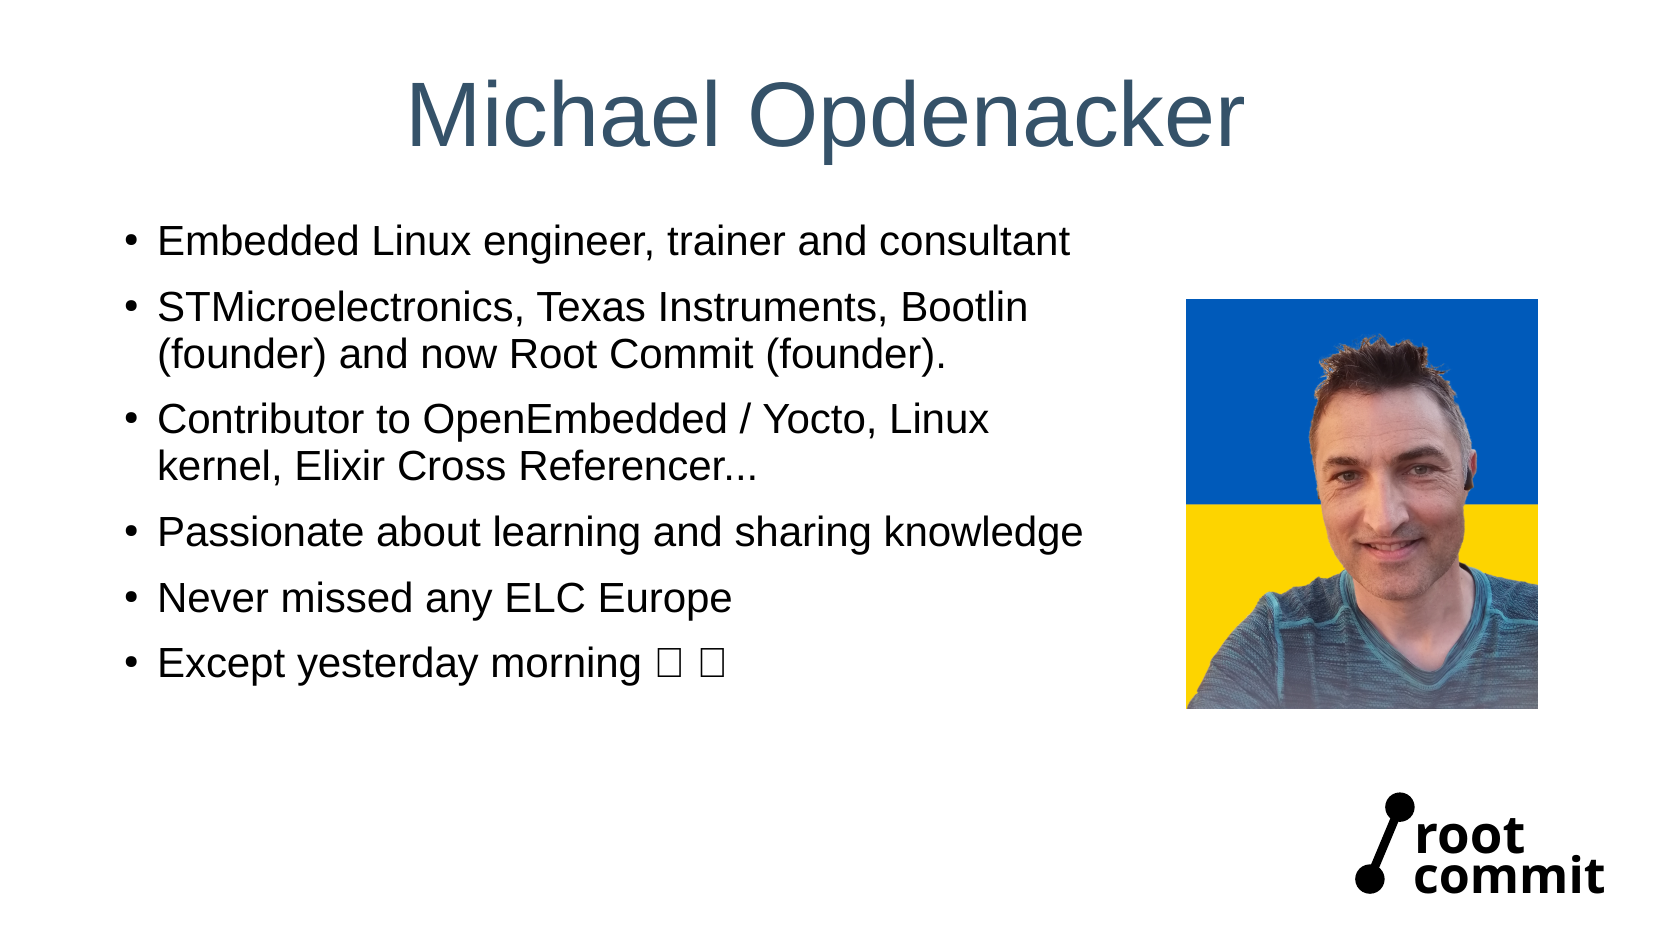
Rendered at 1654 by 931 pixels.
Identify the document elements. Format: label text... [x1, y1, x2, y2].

list Embedded Linux engineer, trainer and consultant STMicroelectronics, Texas Instruments, Bootlin (founder) and now Root Commit (founder). Contributor to OpenEmbedded / Yocto, Linux kernel, Elixir Cross Referencer... Passionate about learning and sharing knowledge Never missed any ELC Europe Except yesterday morning 🤨 🌊 [112, 217, 1126, 758]
title Michael Opdenacker [82, 37, 1571, 193]
picture [1186, 299, 1538, 709]
